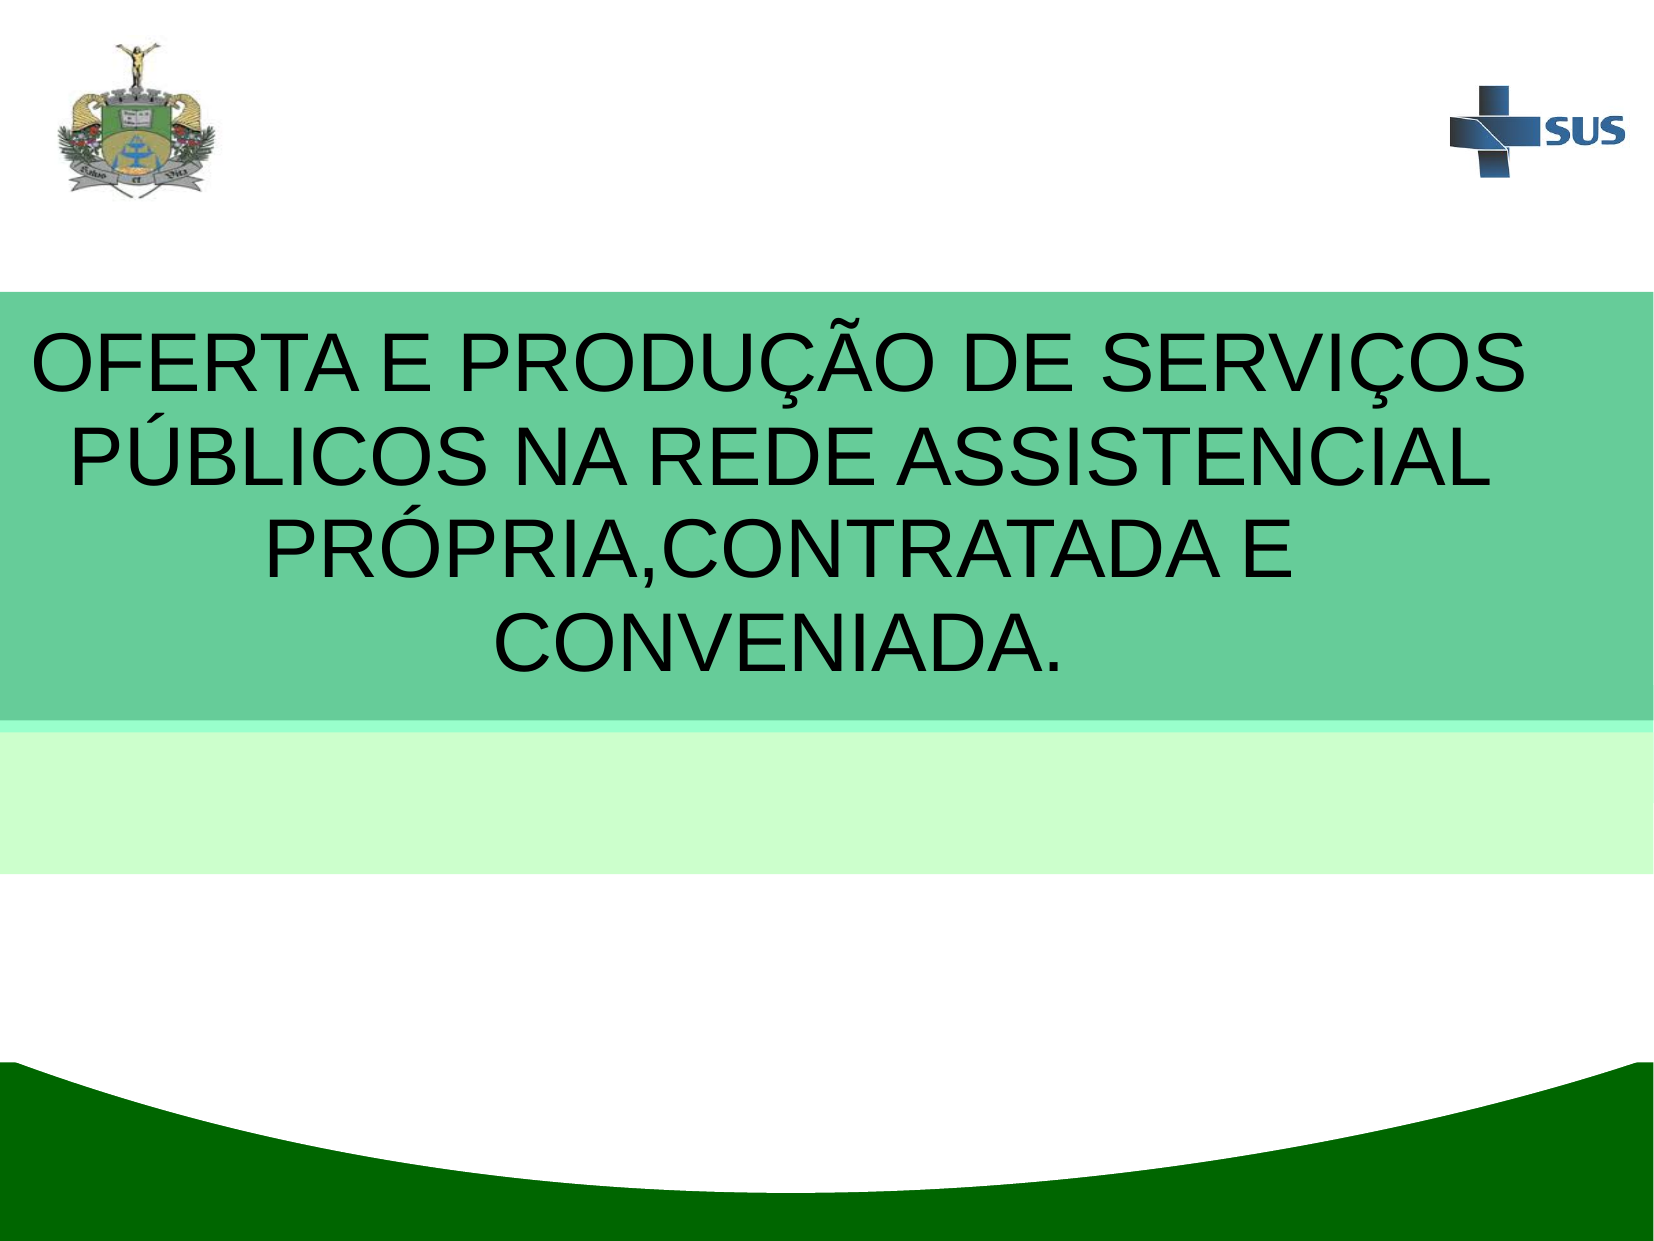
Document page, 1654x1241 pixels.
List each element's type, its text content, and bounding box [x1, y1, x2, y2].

text_box [0, 159, 1654, 1012]
picture [1449, 85, 1630, 178]
text_box OFERTA E PRODUÇÃO DE SERVIÇOS PÚBLICOS NA REDE ASSISTENCIAL PRÓPRIA,CONTRATADA E CONVENIADA. [0, 309, 1560, 804]
picture [47, 35, 225, 213]
text_box [0, 1056, 1654, 1241]
